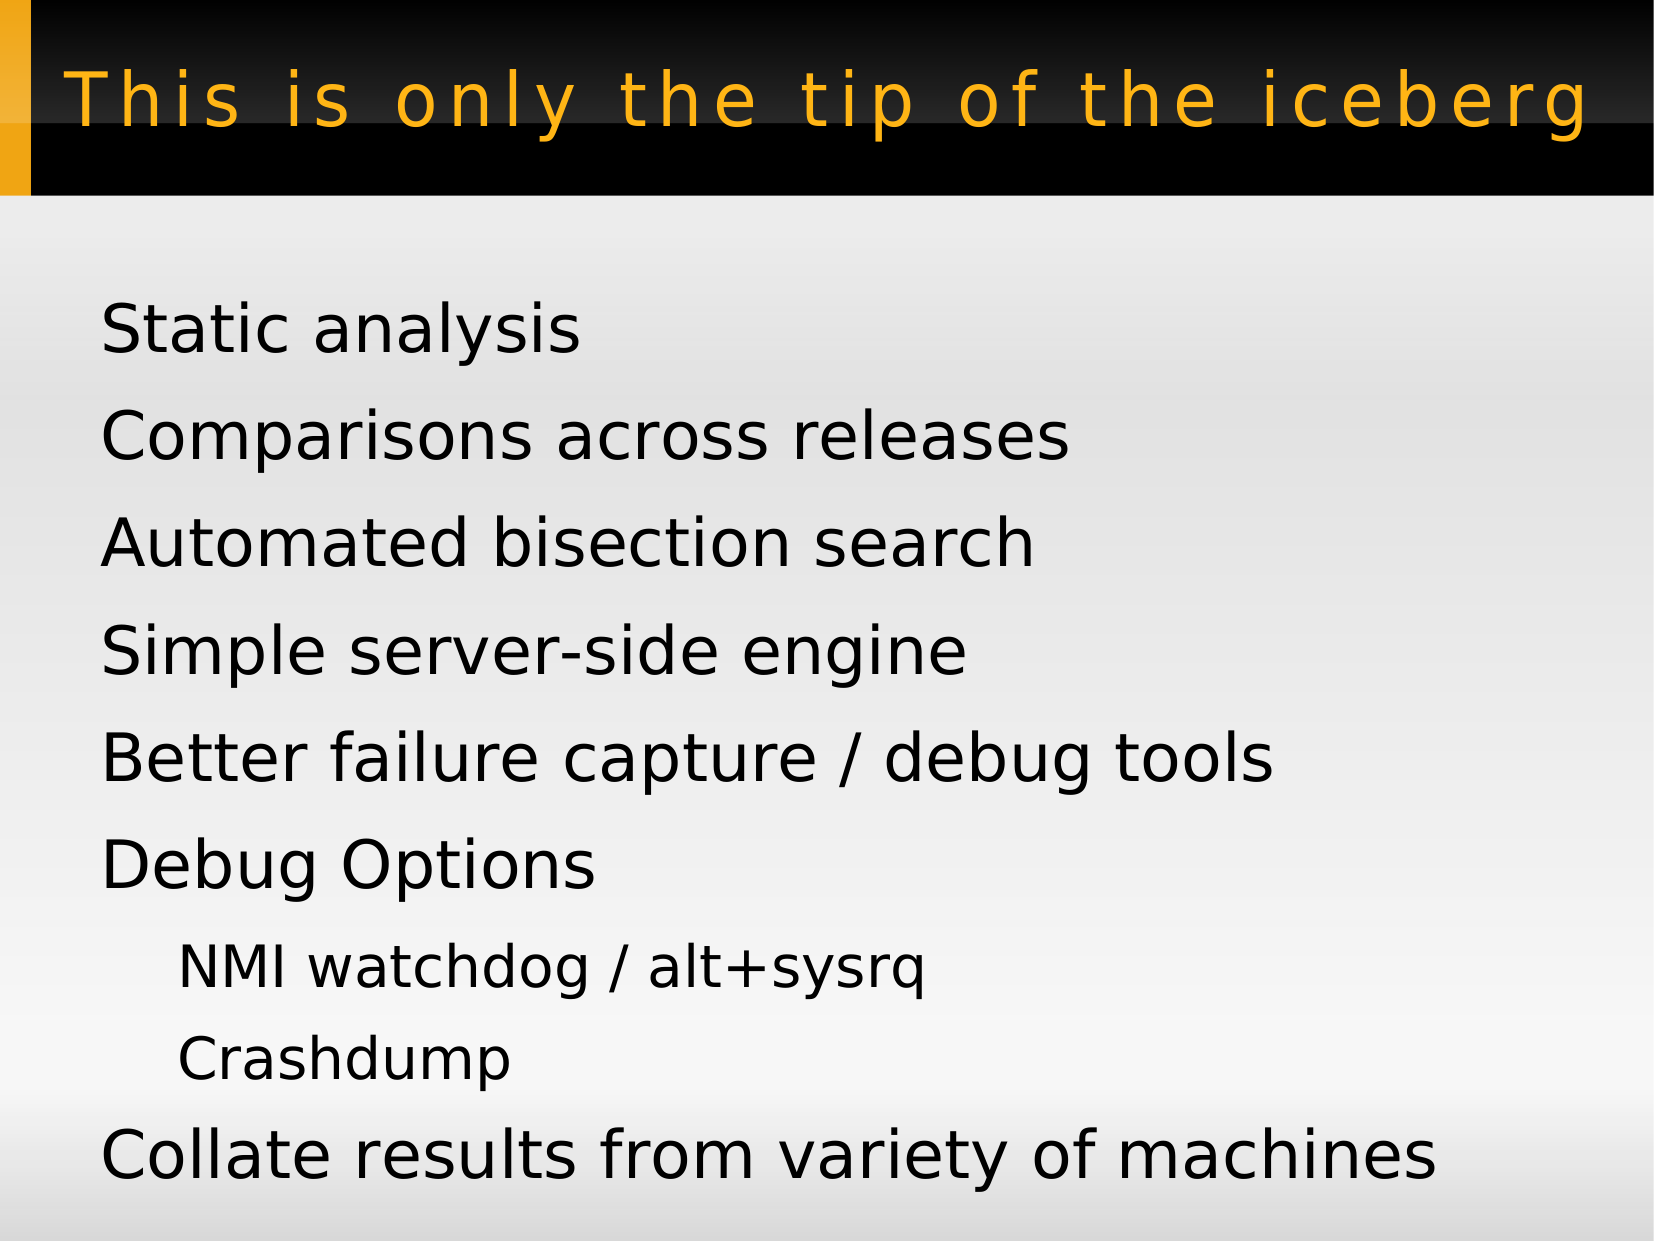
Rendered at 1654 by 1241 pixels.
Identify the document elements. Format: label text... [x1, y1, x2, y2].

picture [0, 0, 1654, 1241]
list Static analysis Comparisons across releases Automated bisection search Simple server-side engine Better failure capture / debug tools Debug Options NMI watchdog / alt+sysrq Crashdump Collate results from variety of machines [82, 290, 1571, 1195]
title This is only the tip of the iceberg [64, 26, 1613, 175]
